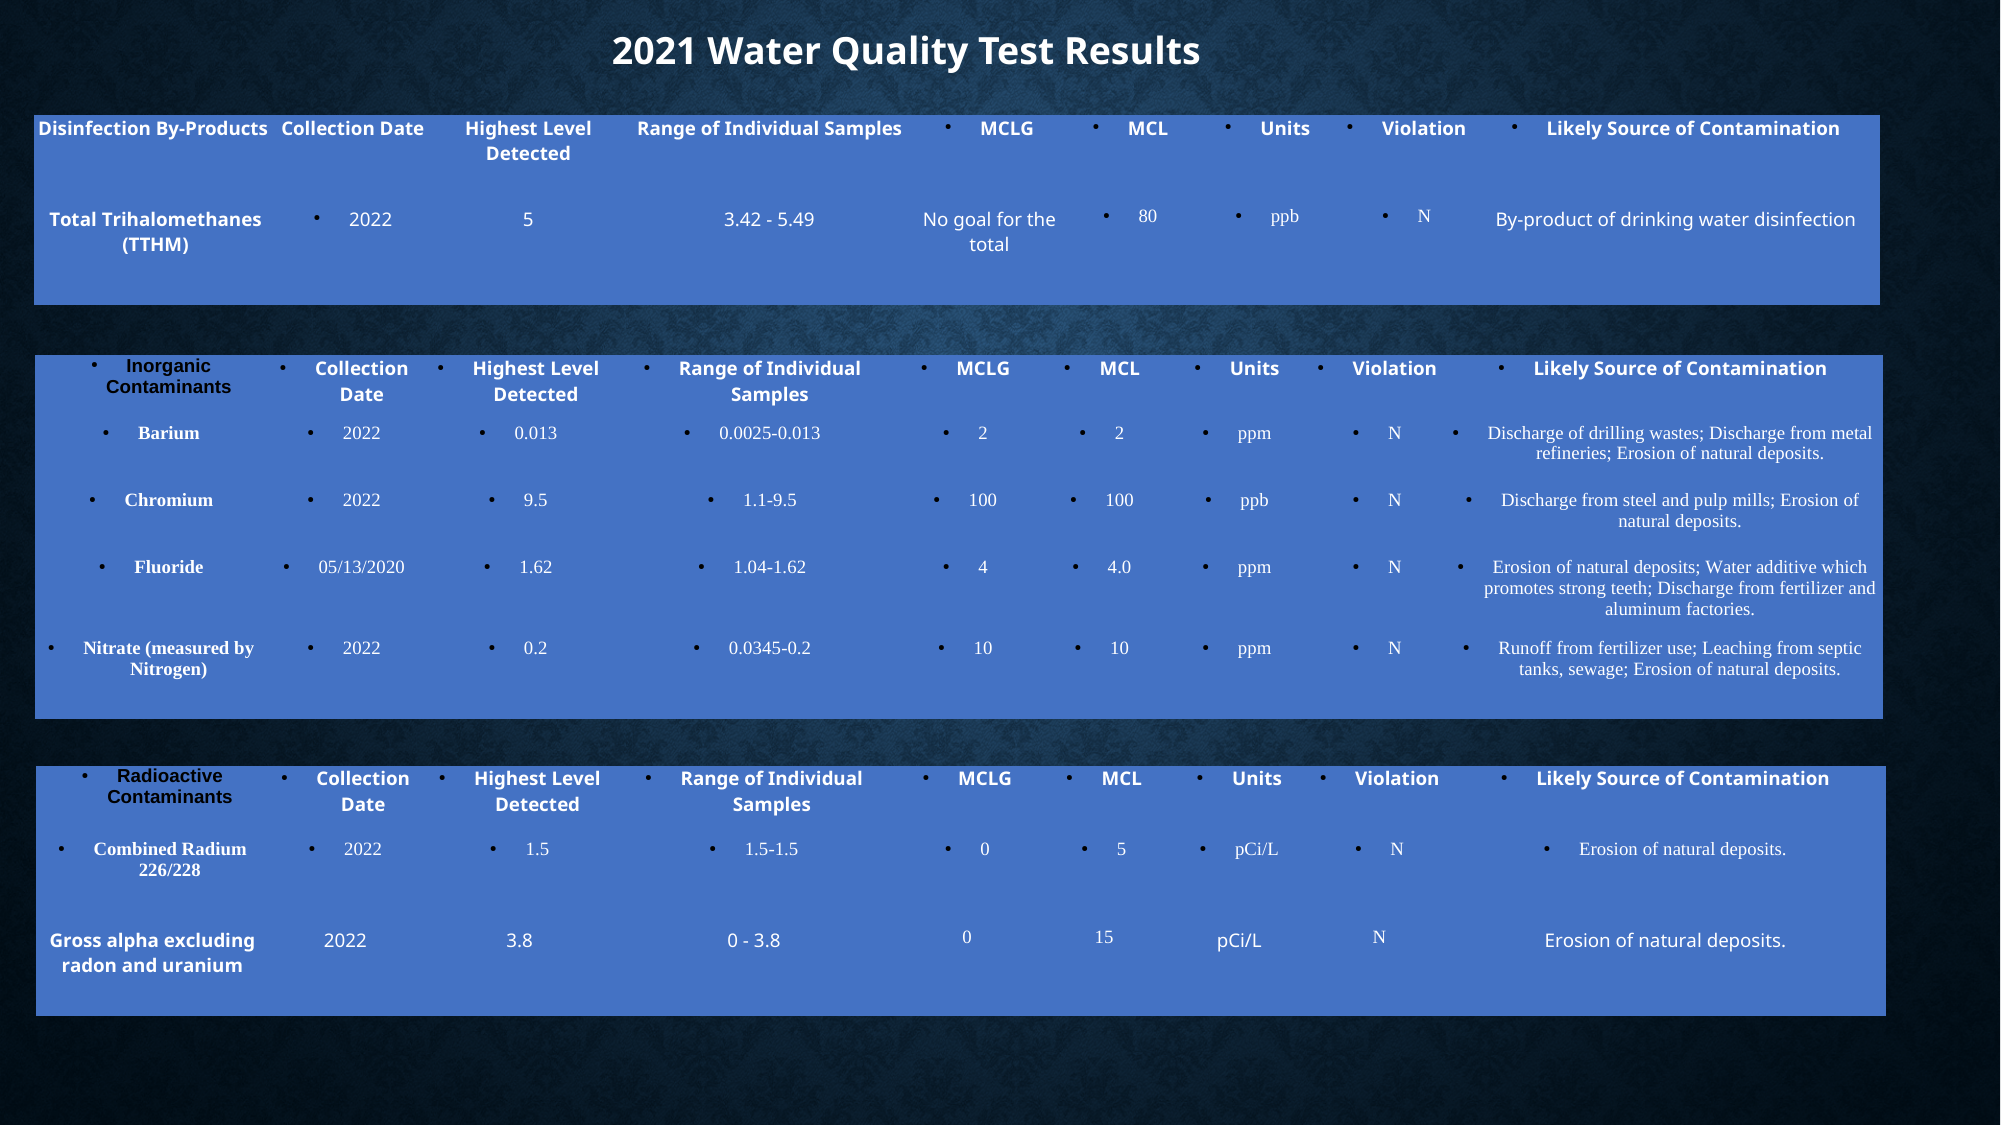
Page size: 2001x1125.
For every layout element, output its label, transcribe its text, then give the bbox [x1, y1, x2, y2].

table_cell ppm [1162, 557, 1312, 638]
table_cell 10 [889, 638, 1042, 719]
table_cell N [1312, 423, 1442, 490]
table_cell 80 [1068, 206, 1193, 305]
table_cell ppm [1162, 638, 1312, 719]
table_header Highest Level Detected [421, 355, 616, 423]
table_cell pCi/L [1164, 927, 1314, 1016]
table_header MCLG [911, 115, 1068, 206]
table_header Radioactive Contaminants [36, 766, 269, 839]
table_cell 3.8 [422, 927, 617, 1016]
table_cell 2 [889, 423, 1042, 490]
table_cell 2022 [277, 206, 429, 305]
table_cell Discharge of drilling wastes; Discharge from metal refineries; Erosion of natural deposits. [1442, 423, 1883, 490]
table_cell Total Trihalomethanes (TTHM) [34, 206, 277, 305]
table_cell ppb [1162, 490, 1312, 557]
table_header Collection Date [268, 355, 421, 423]
table_header MCLG [891, 766, 1044, 839]
table_cell ppb [1193, 206, 1342, 305]
table_header Range of Individual Samples [628, 115, 911, 206]
table_cell 9.5 [421, 490, 616, 557]
table_header MCLG [889, 355, 1042, 423]
table_cell 0 [891, 927, 1044, 1016]
table_cell 2022 [268, 423, 421, 490]
table_cell N [1342, 206, 1471, 305]
table_cell Erosion of natural deposits. [1445, 839, 1886, 927]
table_header Disinfection By-Products [34, 115, 277, 206]
table_cell 10 [1042, 638, 1162, 719]
table_cell 0.0025-0.013 [616, 423, 889, 490]
table_cell 15 [1044, 927, 1164, 1016]
table_header Likely Source of Contamination [1471, 115, 1880, 206]
table_cell 1.62 [421, 557, 616, 638]
table_header Units [1162, 355, 1312, 423]
table_header MCL [1042, 355, 1162, 423]
table_cell By-product of drinking water disinfection [1471, 206, 1880, 305]
table_cell 05/13/2020 [268, 557, 421, 638]
table_cell pCi/L [1164, 839, 1314, 927]
table_header Inorganic Contaminants [35, 355, 268, 423]
table_cell Gross alpha excluding radon and uranium [36, 927, 269, 1016]
table_header Collection Date [269, 766, 422, 839]
table_cell 4.0 [1042, 557, 1162, 638]
table_header Collection Date [277, 115, 429, 206]
table_cell 100 [1042, 490, 1162, 557]
table_cell Fluoride [35, 557, 268, 638]
table_header Highest Level Detected [422, 766, 617, 839]
table_cell N [1312, 490, 1442, 557]
text_box 2021 Water Quality Test Results [556, 19, 1257, 80]
table_cell 0 - 3.8 [617, 927, 891, 1016]
table_header Highest Level Detected [429, 115, 628, 206]
table_header MCL [1044, 766, 1164, 839]
table_header Units [1164, 766, 1314, 839]
table_cell ppm [1162, 423, 1312, 490]
table_cell 0.013 [421, 423, 616, 490]
table_cell Chromium [35, 490, 268, 557]
table_header Range of Individual Samples [617, 766, 891, 839]
table_cell N [1314, 839, 1445, 927]
table_header Units [1193, 115, 1342, 206]
table_cell N [1312, 557, 1442, 638]
table_cell 1.04-1.62 [616, 557, 889, 638]
table_cell Combined Radium 226/228 [36, 839, 269, 927]
table_cell 4 [889, 557, 1042, 638]
table_cell 100 [889, 490, 1042, 557]
table_cell 2 [1042, 423, 1162, 490]
table_cell 0.0345-0.2 [616, 638, 889, 719]
table_cell 1.1-9.5 [616, 490, 889, 557]
table_header Violation [1314, 766, 1445, 839]
table_cell Runoff from fertilizer use; Leaching from septic tanks, sewage; Erosion of natural deposits. [1442, 638, 1883, 719]
table_cell 2022 [269, 839, 422, 927]
table_cell 2022 [268, 490, 421, 557]
table_cell Barium [35, 423, 268, 490]
table_header Violation [1312, 355, 1442, 423]
table_header Range of Individual Samples [616, 355, 889, 423]
table_cell Erosion of natural deposits; Water additive which promotes strong teeth; Discharge from fertilizer and aluminum factories. [1442, 557, 1883, 638]
table_cell 1.5-1.5 [617, 839, 891, 927]
table_header MCL [1068, 115, 1193, 206]
table_cell N [1312, 638, 1442, 719]
table_header Likely Source of Contamination [1442, 355, 1883, 423]
table_header Likely Source of Contamination [1445, 766, 1886, 839]
table_cell Discharge from steel and pulp mills; Erosion of natural deposits. [1442, 490, 1883, 557]
table_cell 5 [1044, 839, 1164, 927]
table_cell 1.5 [422, 839, 617, 927]
table_cell N [1314, 927, 1445, 1016]
table_cell 0 [891, 839, 1044, 927]
table_cell Nitrate (measured by Nitrogen) [35, 638, 268, 719]
table_cell 2022 [269, 927, 422, 1016]
table_cell Erosion of natural deposits. [1445, 927, 1886, 1016]
table_cell 5 [429, 206, 628, 305]
table_header Violation [1342, 115, 1471, 206]
table_cell 0.2 [421, 638, 616, 719]
table_cell 3.42 - 5.49 [628, 206, 911, 305]
table_cell No goal for the total [911, 206, 1068, 305]
table_cell 2022 [268, 638, 421, 719]
